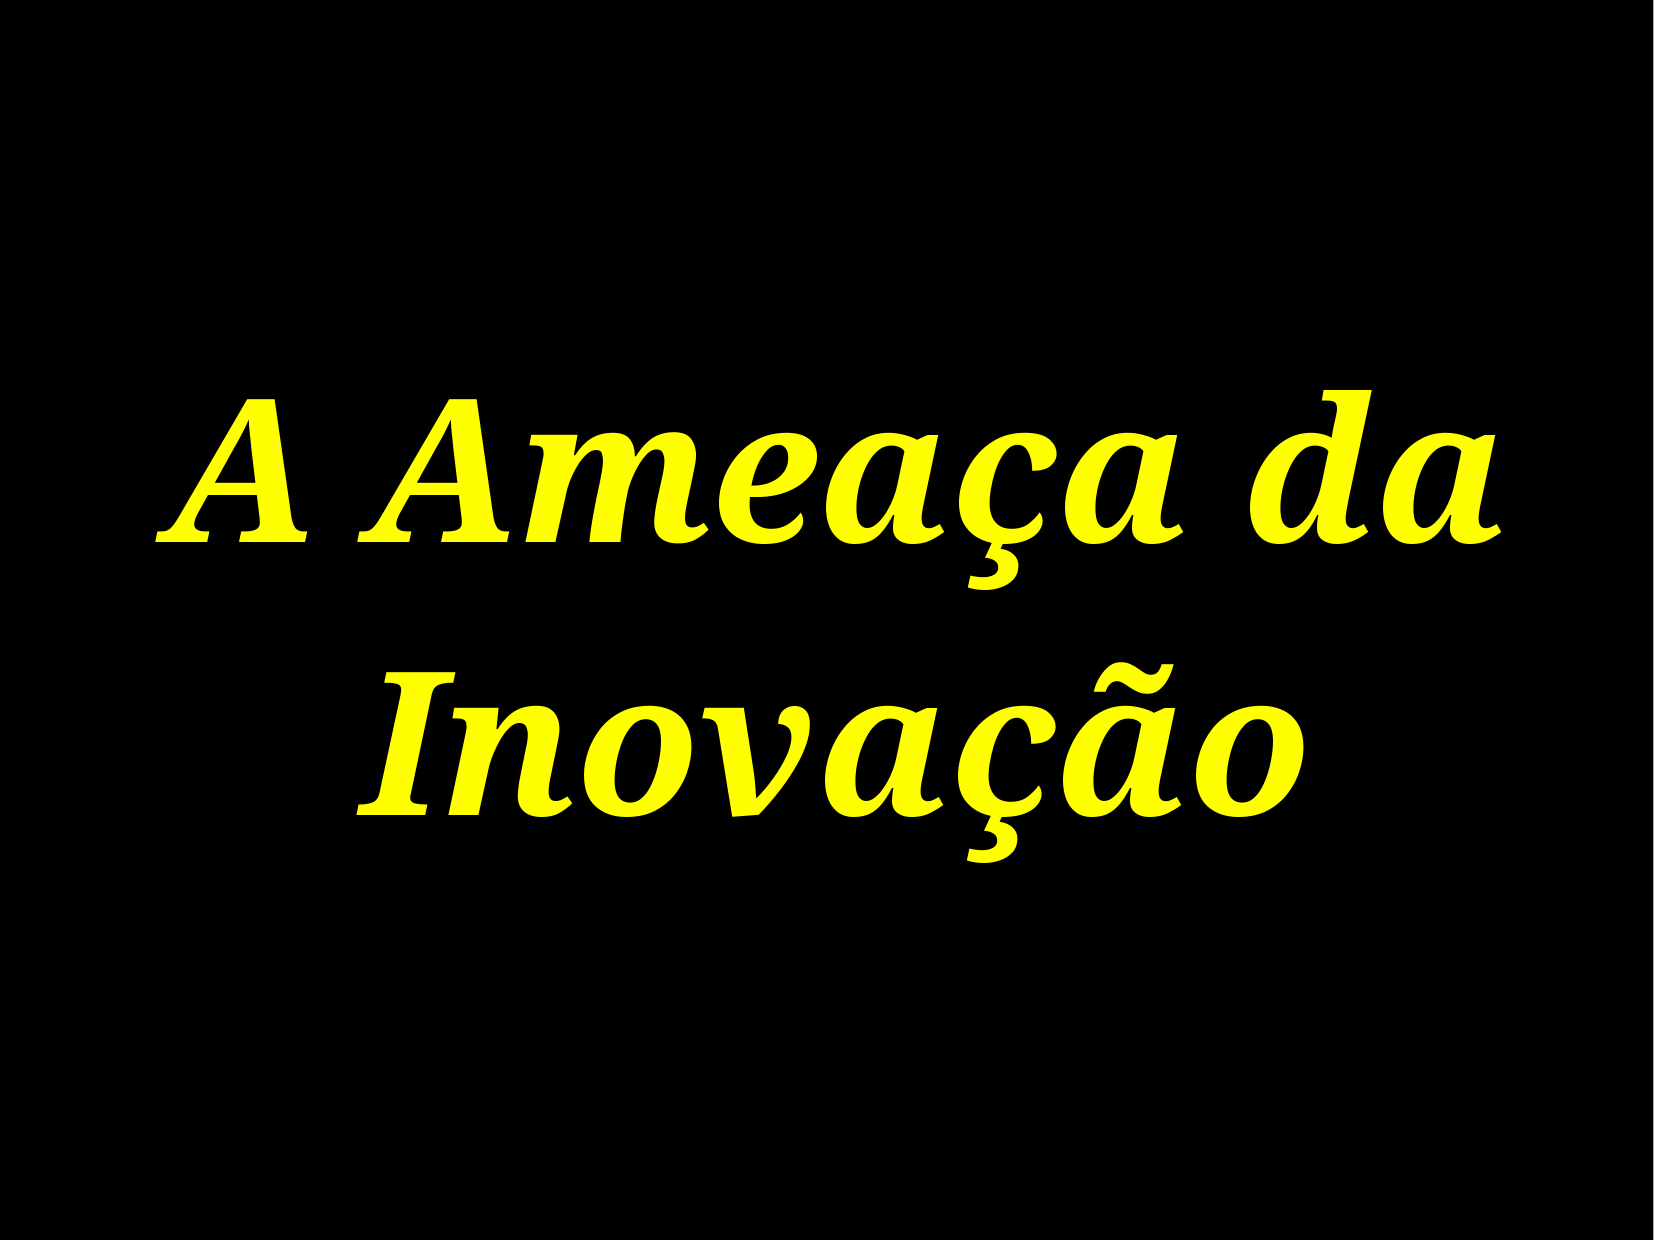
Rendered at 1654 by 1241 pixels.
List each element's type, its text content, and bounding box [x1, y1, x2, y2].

title A Ameaça da Inovação [64, 146, 1610, 1057]
